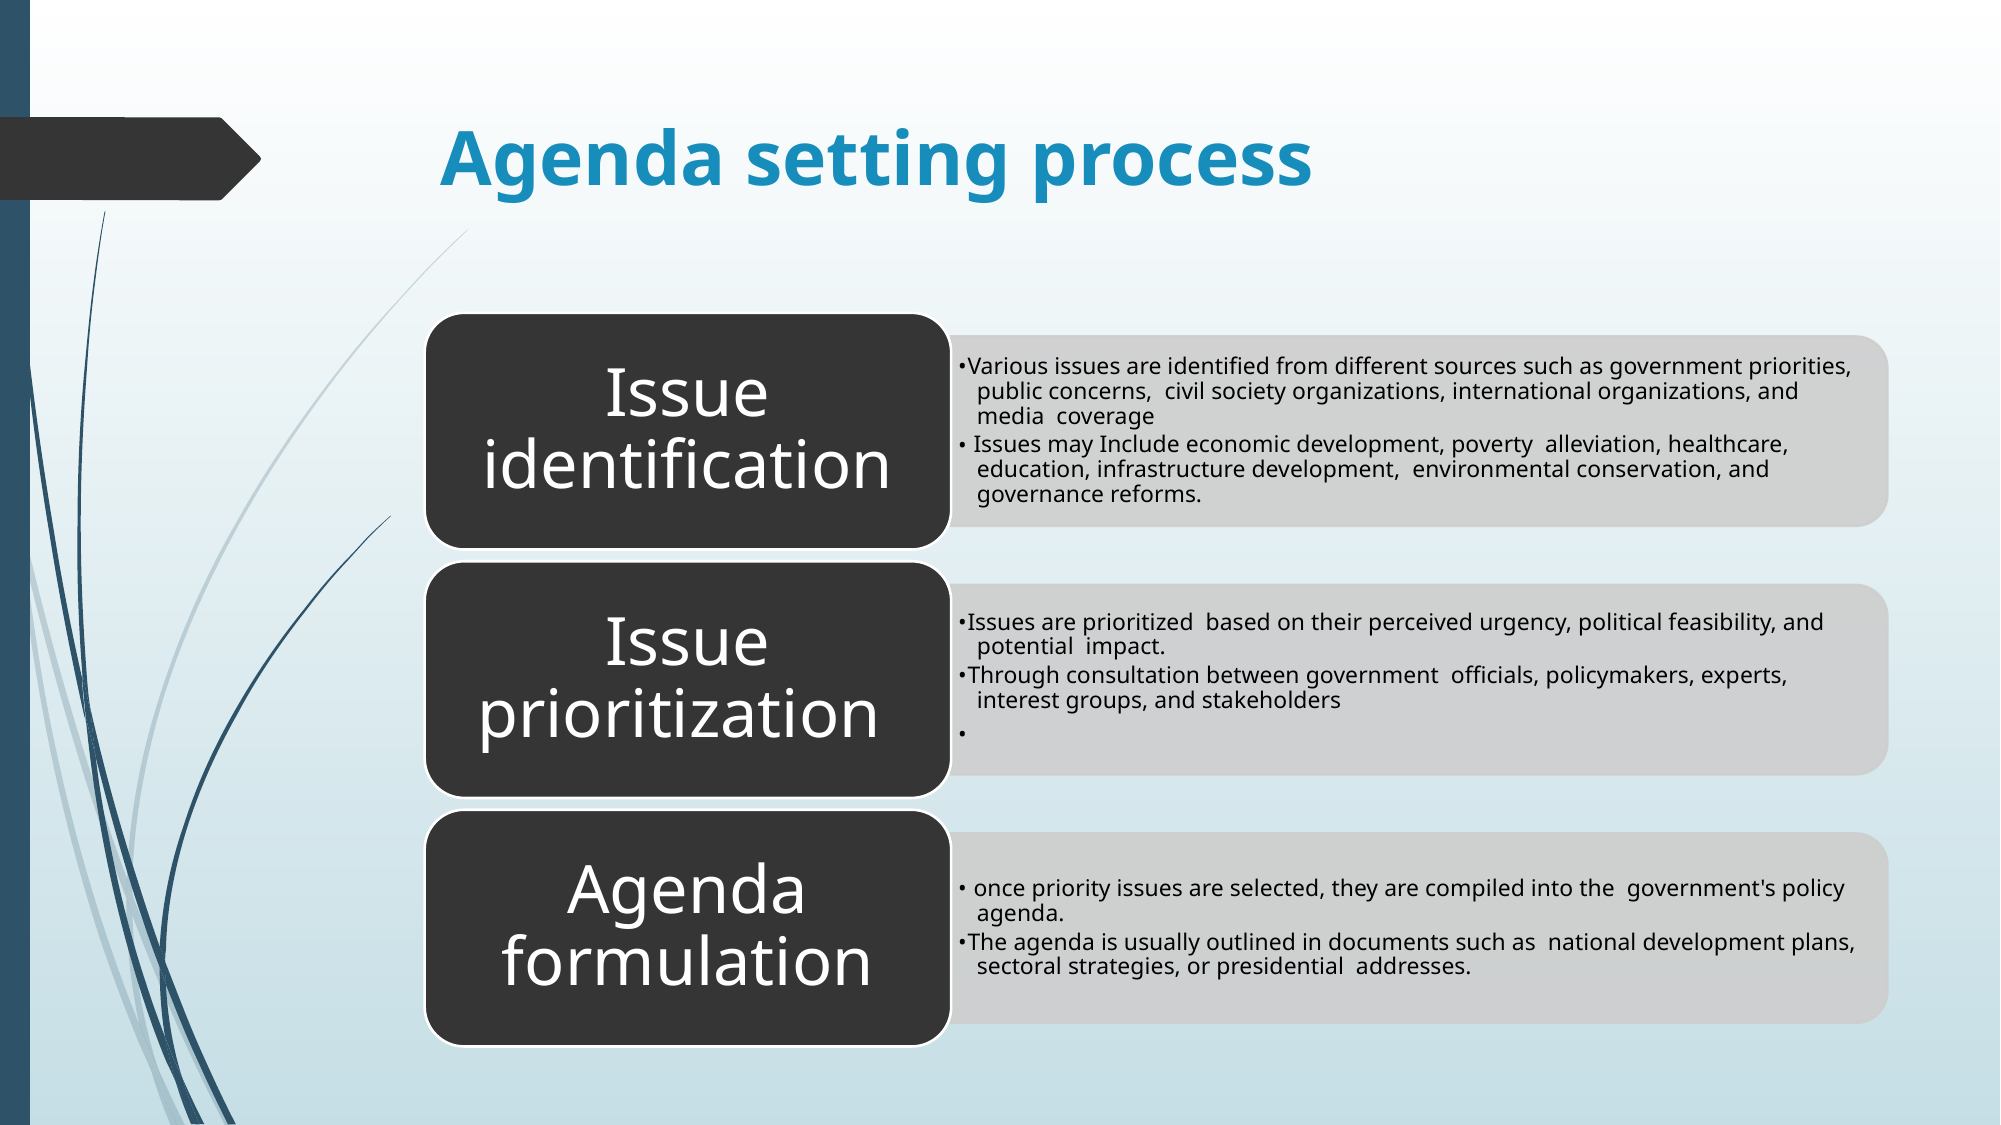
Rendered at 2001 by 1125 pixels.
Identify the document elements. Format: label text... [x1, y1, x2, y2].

text_box Issue prioritization [424, 561, 952, 798]
text_box Agenda formulation [424, 809, 952, 1047]
title Agenda setting process [425, 102, 1888, 313]
text_box Issues are prioritized based on their perceived urgency, political feasibility, and potential impact. Through consultation between government officials, policymakers, experts, interest groups, and stakeholders [951, 585, 1888, 775]
text_box once priority issues are selected, they are compiled into the government's policy agenda. The agenda is usually outlined in documents such as national development plans, sectoral strategies, or presidential addresses. [951, 833, 1888, 1023]
text_box Various issues are identified from different sources such as government priorities, public concerns, civil society organizations, international organizations, and media coverage Issues may Include economic development, poverty alleviation, healthcare, education, infrastructure development, environmental conservation, and governance reforms. [951, 336, 1888, 526]
text_box Issue identification [424, 312, 952, 550]
